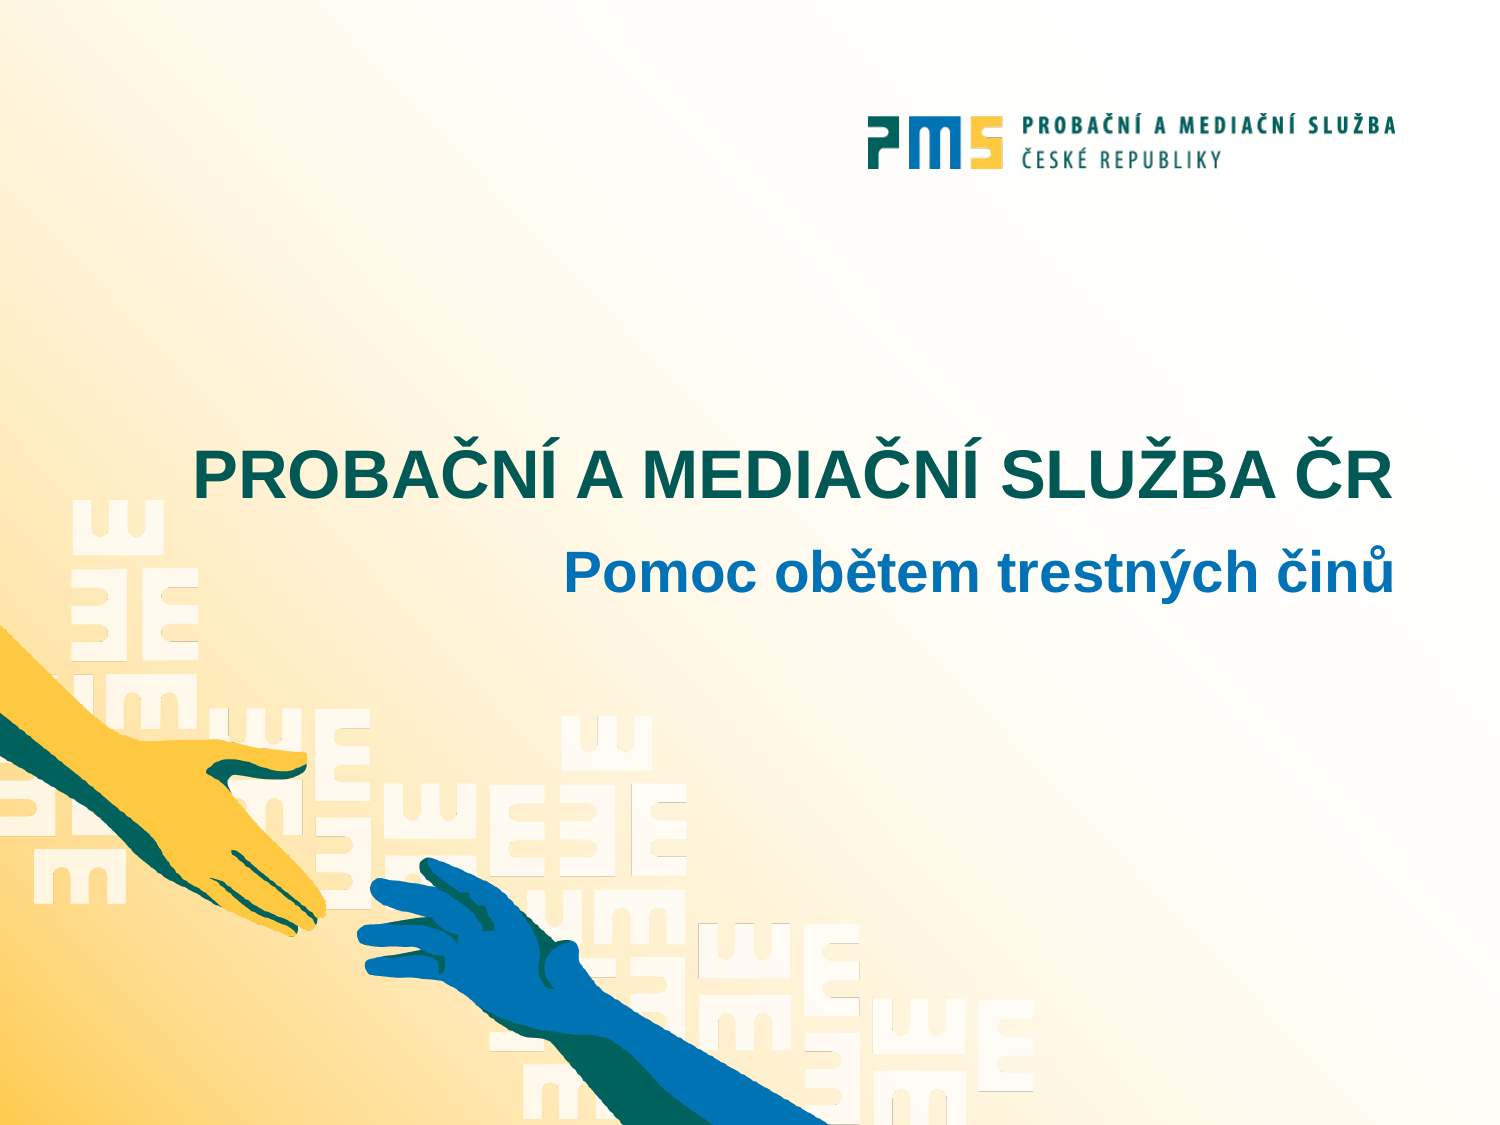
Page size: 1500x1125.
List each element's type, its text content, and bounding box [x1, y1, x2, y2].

subtitle Pomoc obětem trestných činů [277, 527, 1412, 693]
picture [0, 0, 1500, 1125]
title Probační a mediační služba ČR [135, 350, 1411, 592]
